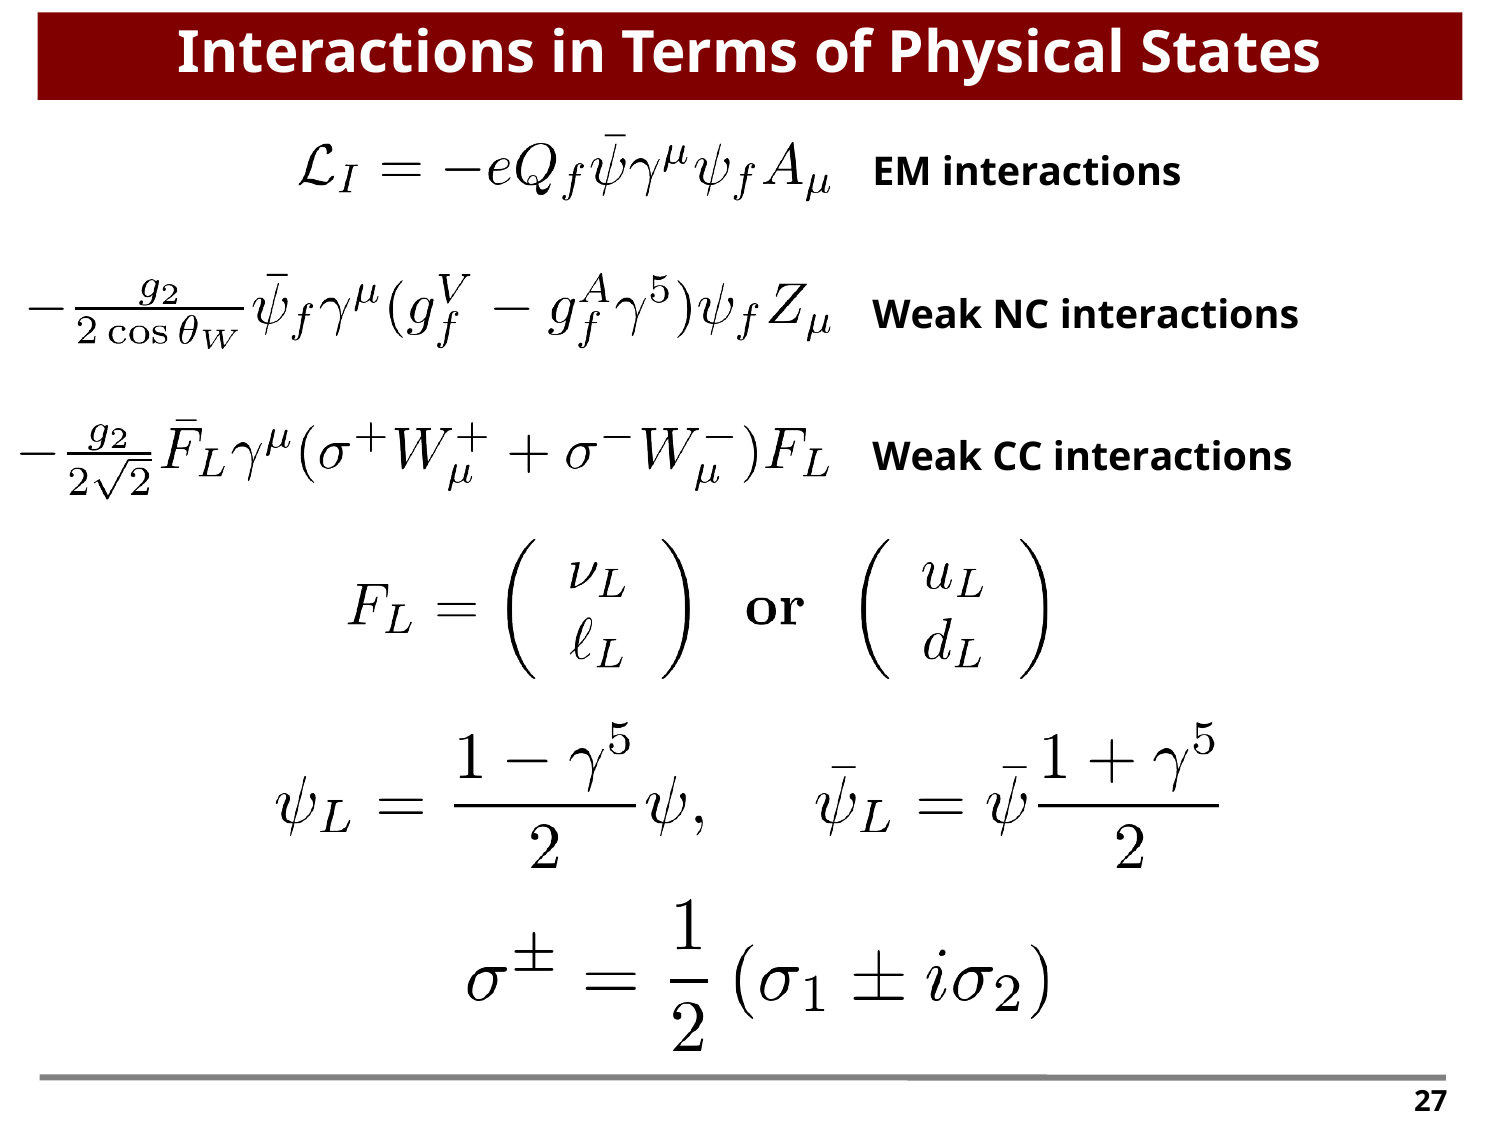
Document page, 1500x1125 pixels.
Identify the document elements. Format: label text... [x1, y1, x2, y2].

picture [275, 722, 1219, 868]
picture [467, 899, 1048, 1051]
title Interactions in Terms of Physical States [30, 12, 1471, 96]
picture [19, 134, 831, 500]
picture [347, 538, 1048, 679]
text_box EM interactions Weak NC interactions Weak CC interactions [857, 138, 1500, 487]
